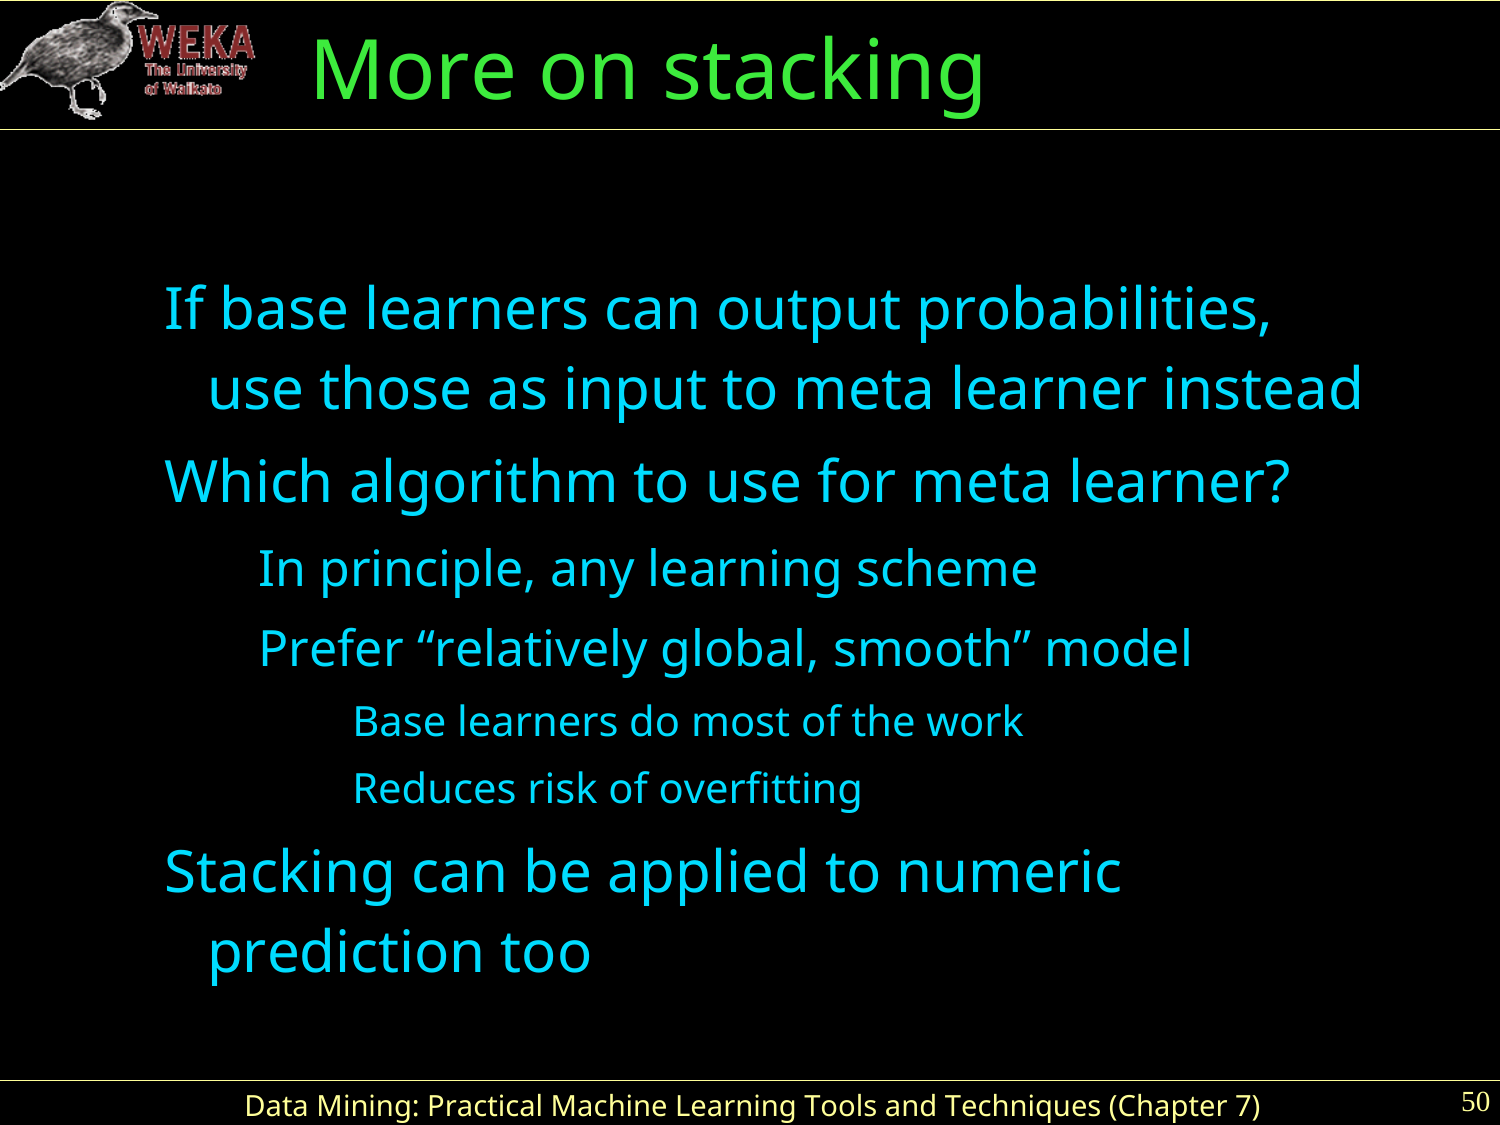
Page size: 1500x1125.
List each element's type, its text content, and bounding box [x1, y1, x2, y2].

title More on stacking [295, 0, 1500, 148]
text_box If base learners can output probabilities, use those as input to meta learner instead Which algorithm to use for meta learner? In principle, any learning scheme Prefer “relatively global, smooth” model Base learners do most of the work Reduces risk of overfitting Stacking can be applied to numeric prediction too [149, 260, 1388, 936]
picture [0, 1, 266, 129]
